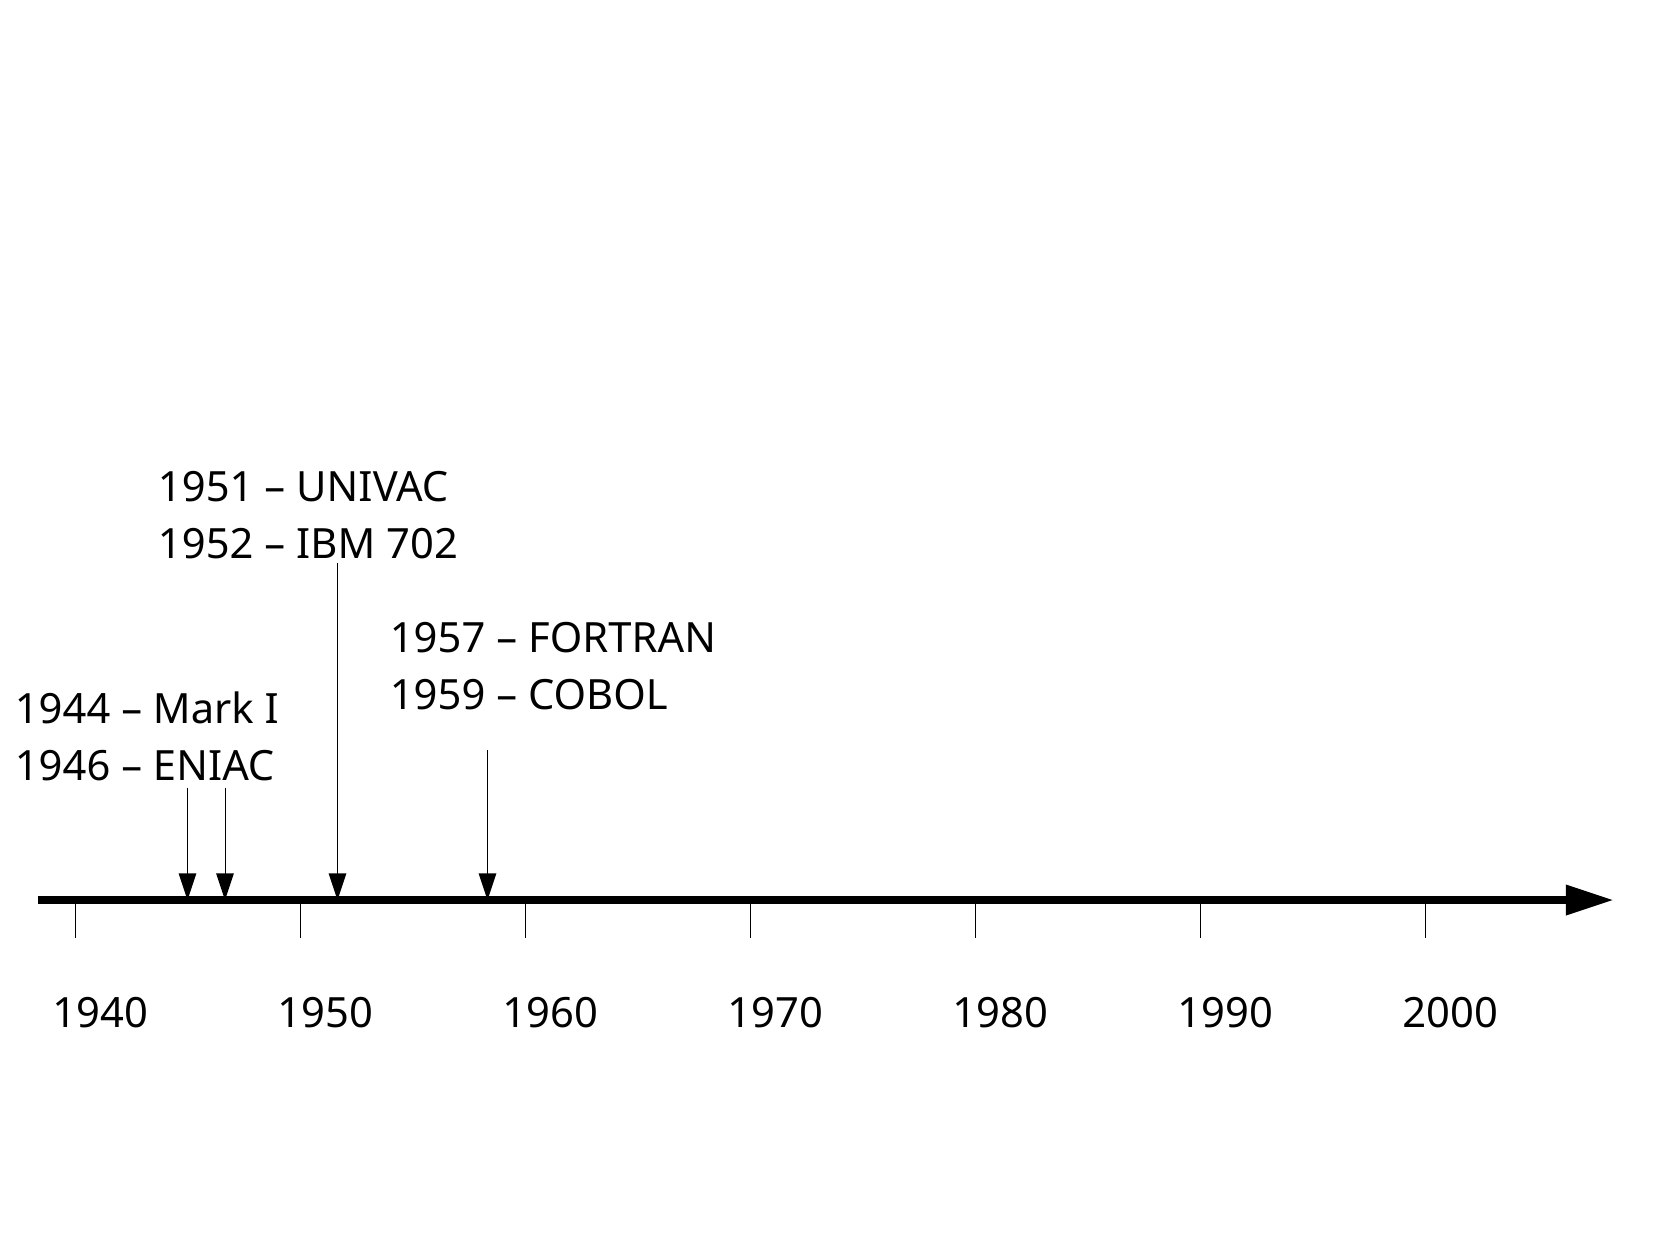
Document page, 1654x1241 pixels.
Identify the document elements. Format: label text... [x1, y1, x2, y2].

text_box 1990 [1162, 975, 1313, 1051]
text_box 1944 – Mark I 1946 – ENIAC [0, 671, 337, 788]
text_box 1970 [712, 975, 863, 1051]
text_box 2000 [1387, 975, 1538, 1051]
text_box 1950 [262, 975, 413, 1051]
text_box 1951 – UNIVAC 1952 – IBM 702 [143, 449, 781, 567]
text_box 1940 [37, 975, 188, 1051]
text_box 1980 [937, 975, 1088, 1051]
text_box 1960 [487, 975, 638, 1051]
text_box 1957 – FORTRAN 1959 – COBOL [375, 600, 1013, 717]
